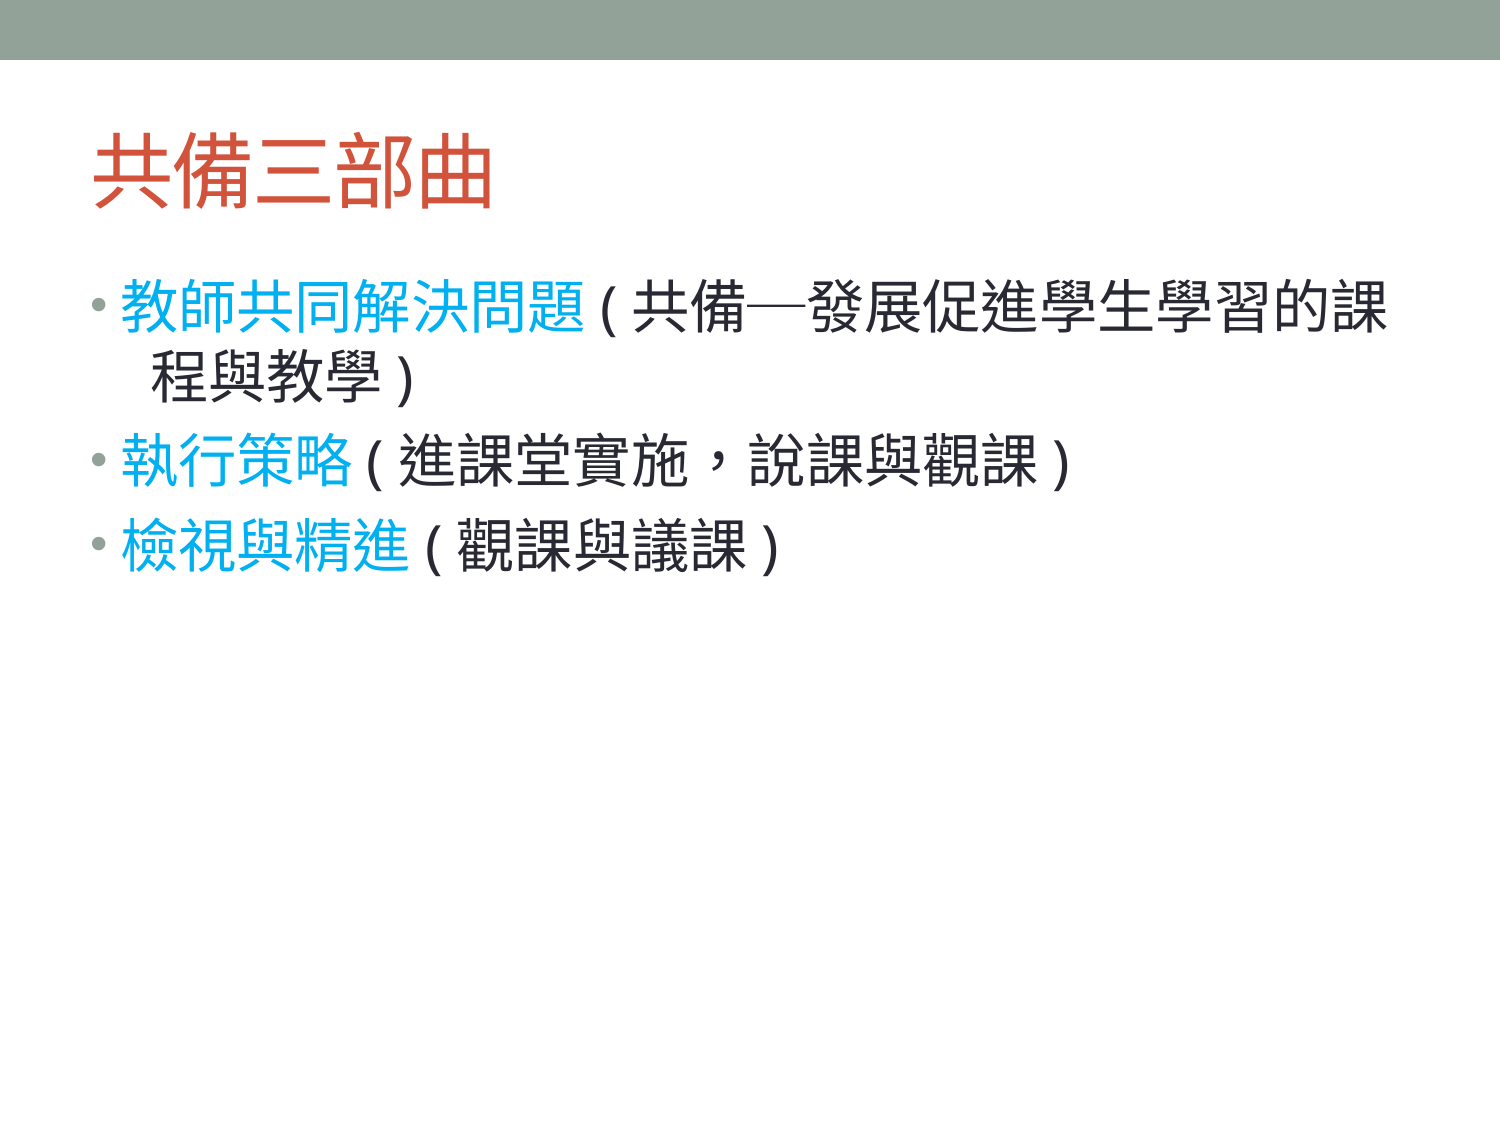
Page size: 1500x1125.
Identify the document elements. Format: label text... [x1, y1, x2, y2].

list 教師共同解決問題(共備─發展促進學生學習的課程與教學) 執行策略(進課堂實施，說課與觀課) 檢視與精進(觀課與議課) [75, 262, 1426, 1063]
title 共備三部曲 [75, 87, 1426, 251]
